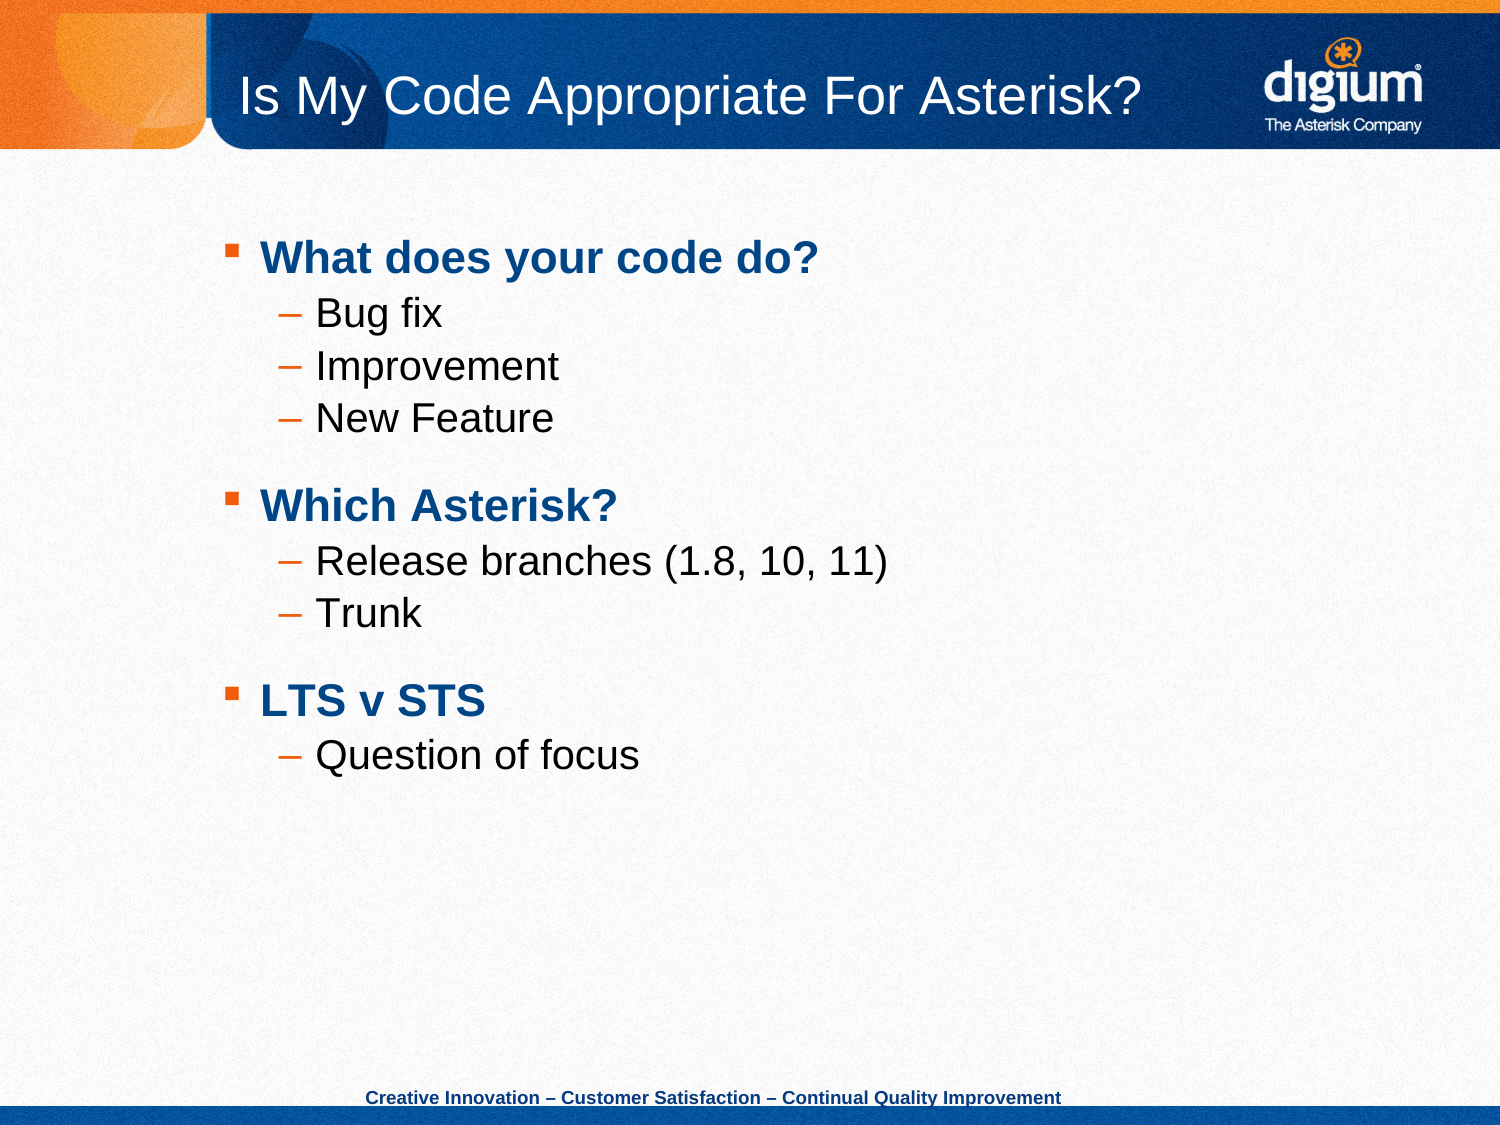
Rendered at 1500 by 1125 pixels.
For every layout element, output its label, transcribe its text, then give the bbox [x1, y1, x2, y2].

picture [0, 0, 1500, 1125]
title Is My Code Appropriate For Asterisk? [238, 27, 1243, 127]
list What does your code do? Bug fix Improvement New Feature Which Asterisk? Release branches (1.8, 10, 11) Trunk LTS v STS Question of focus [206, 224, 1301, 967]
